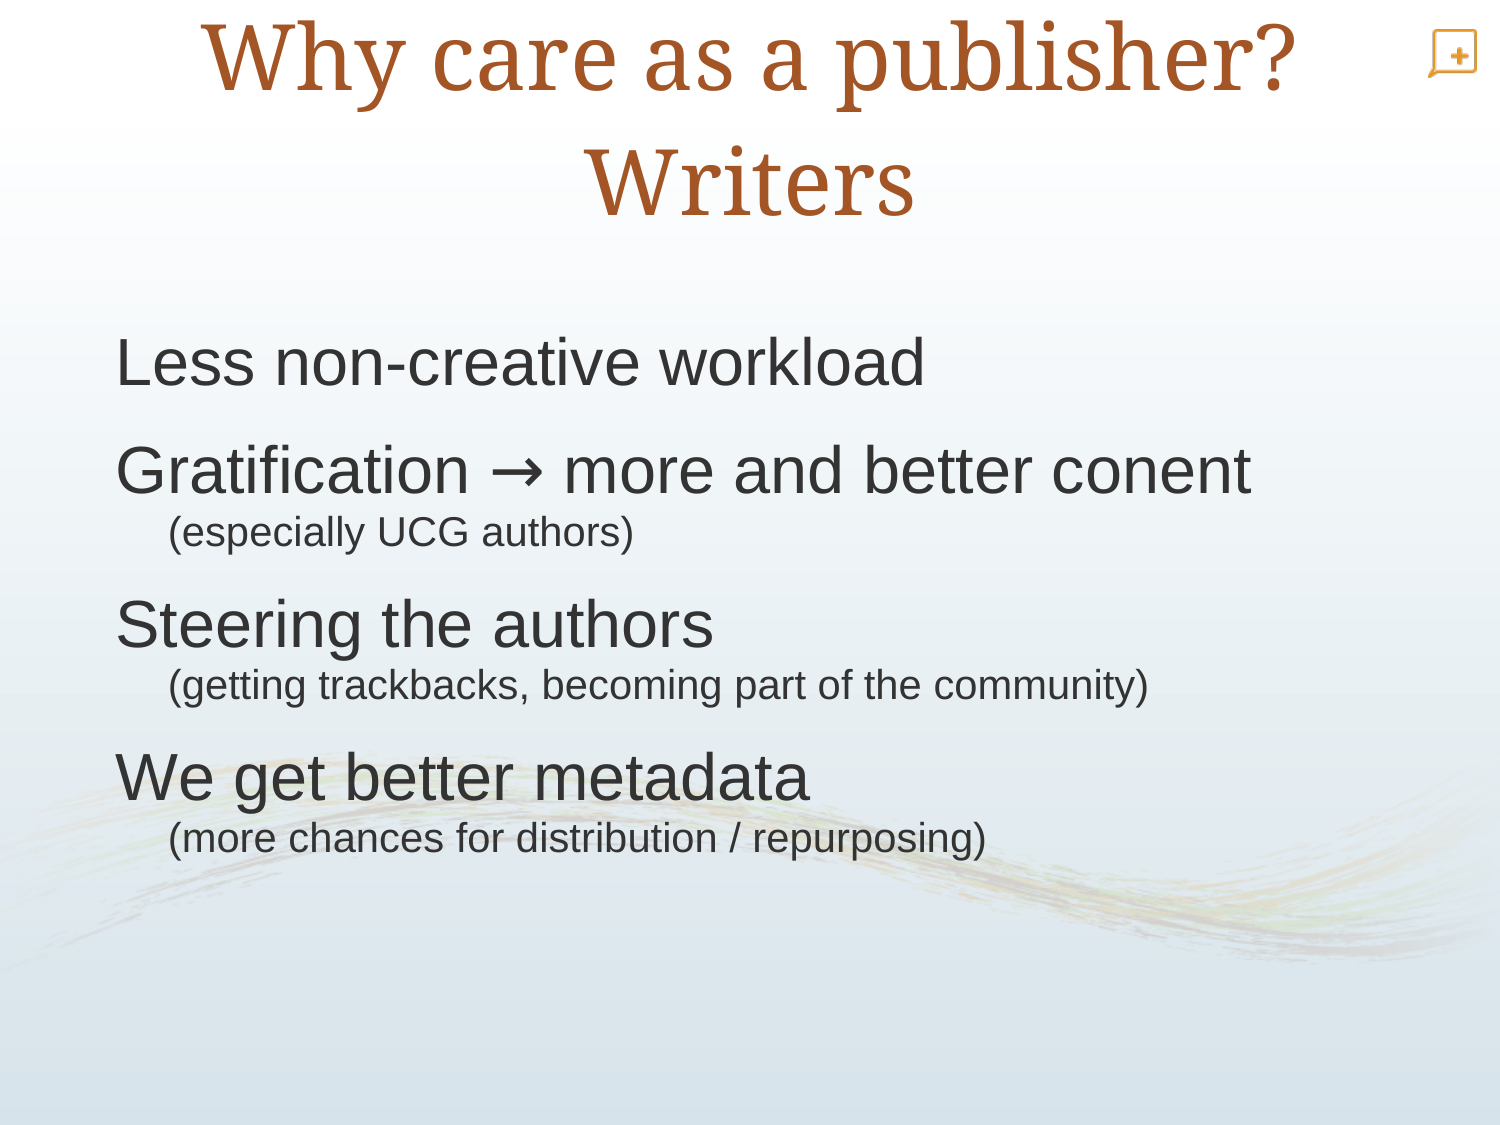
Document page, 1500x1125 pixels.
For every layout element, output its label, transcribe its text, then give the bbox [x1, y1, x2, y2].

list Less non-creative workload Gratification → more and better conent (especially UCG authors) Steering the authors (getting trackbacks, becoming part of the community) We get better metadata (more chances for distribution / repurposing) [112, 324, 1388, 1034]
picture [0, 0, 1500, 1125]
title Why care as a publisher? Writers [112, 0, 1388, 244]
